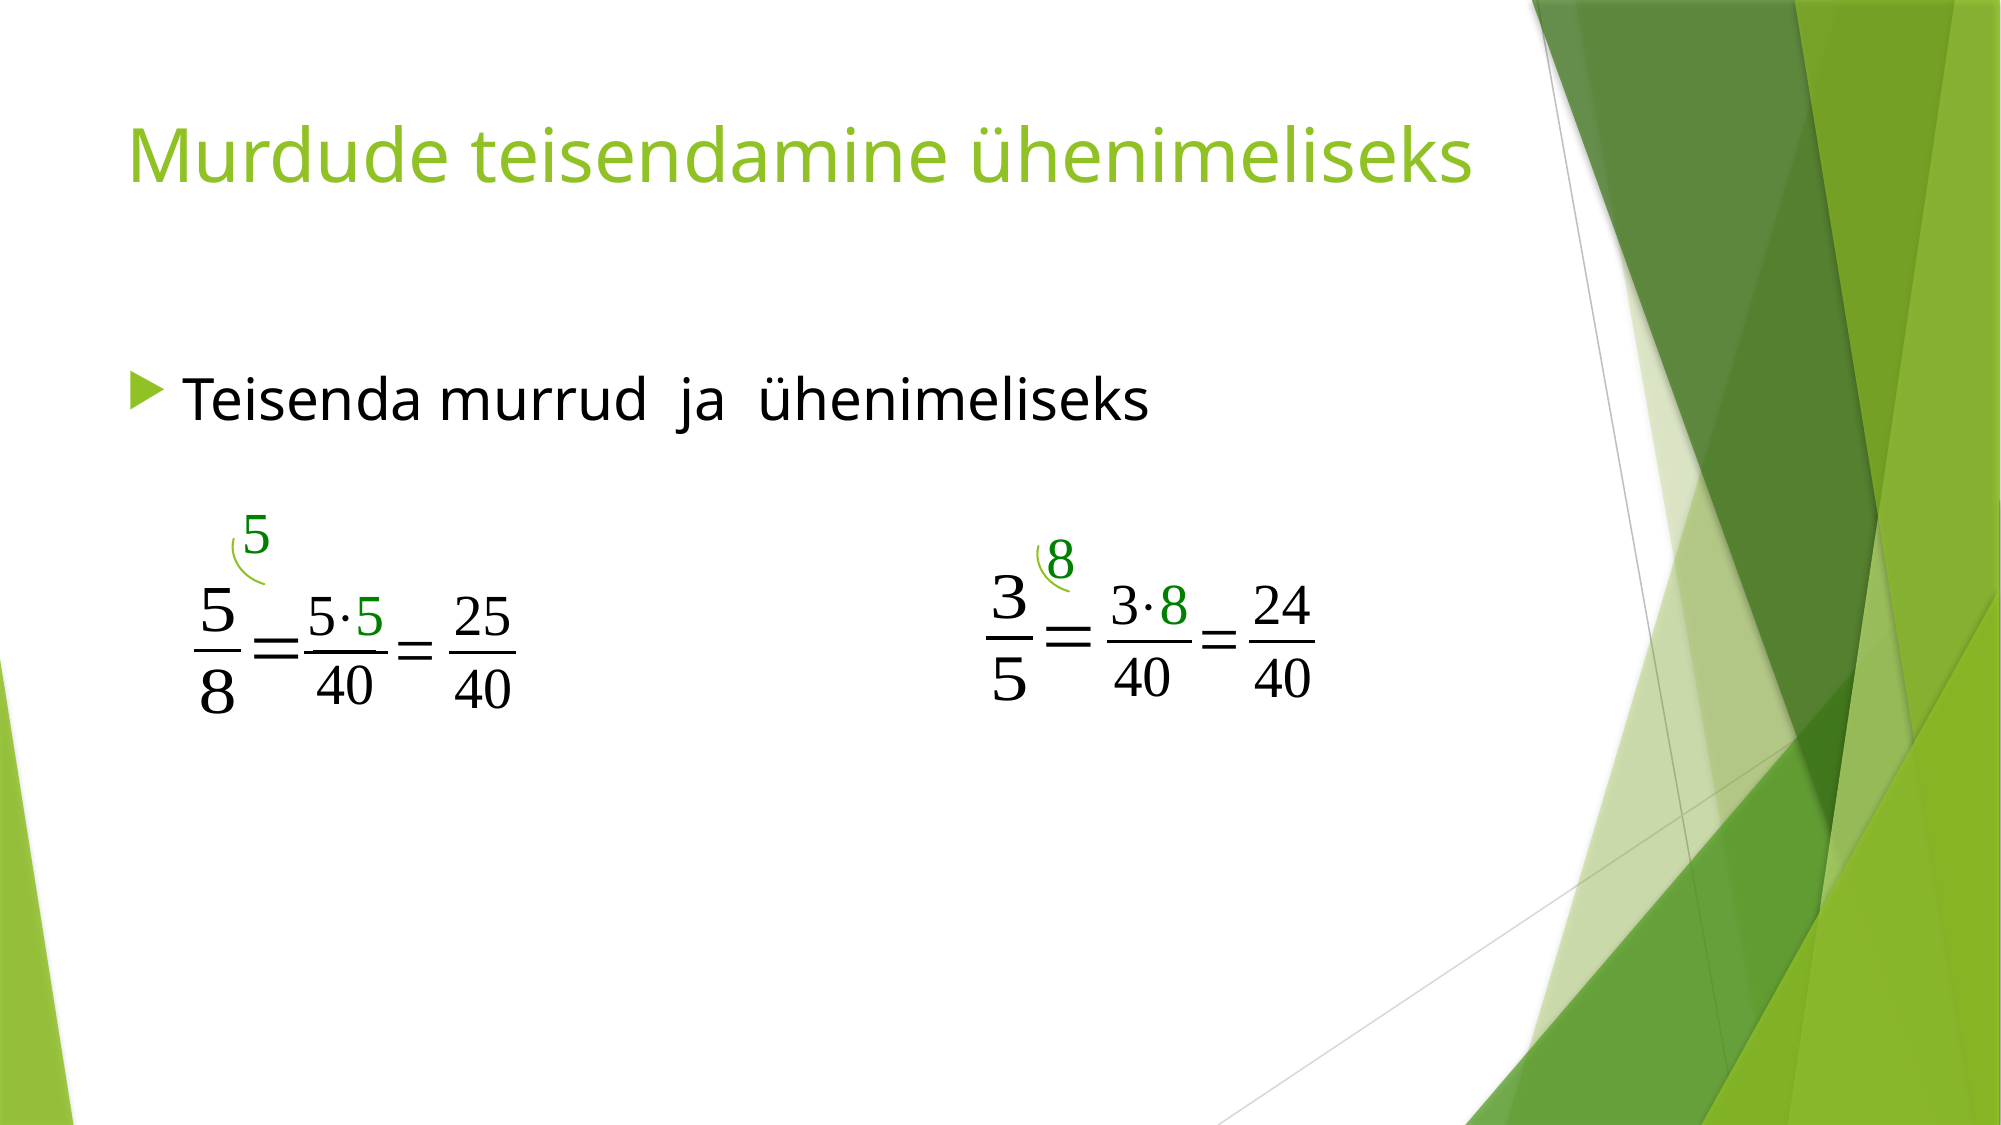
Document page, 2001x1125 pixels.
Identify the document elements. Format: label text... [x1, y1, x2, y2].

list Teisenda murrud ja ühenimeliseks [111, 354, 1312, 489]
chart [182, 572, 525, 728]
chart [236, 501, 278, 567]
title Murdude teisendamine ühenimeliseks [111, 99, 1522, 317]
chart [974, 526, 1325, 715]
